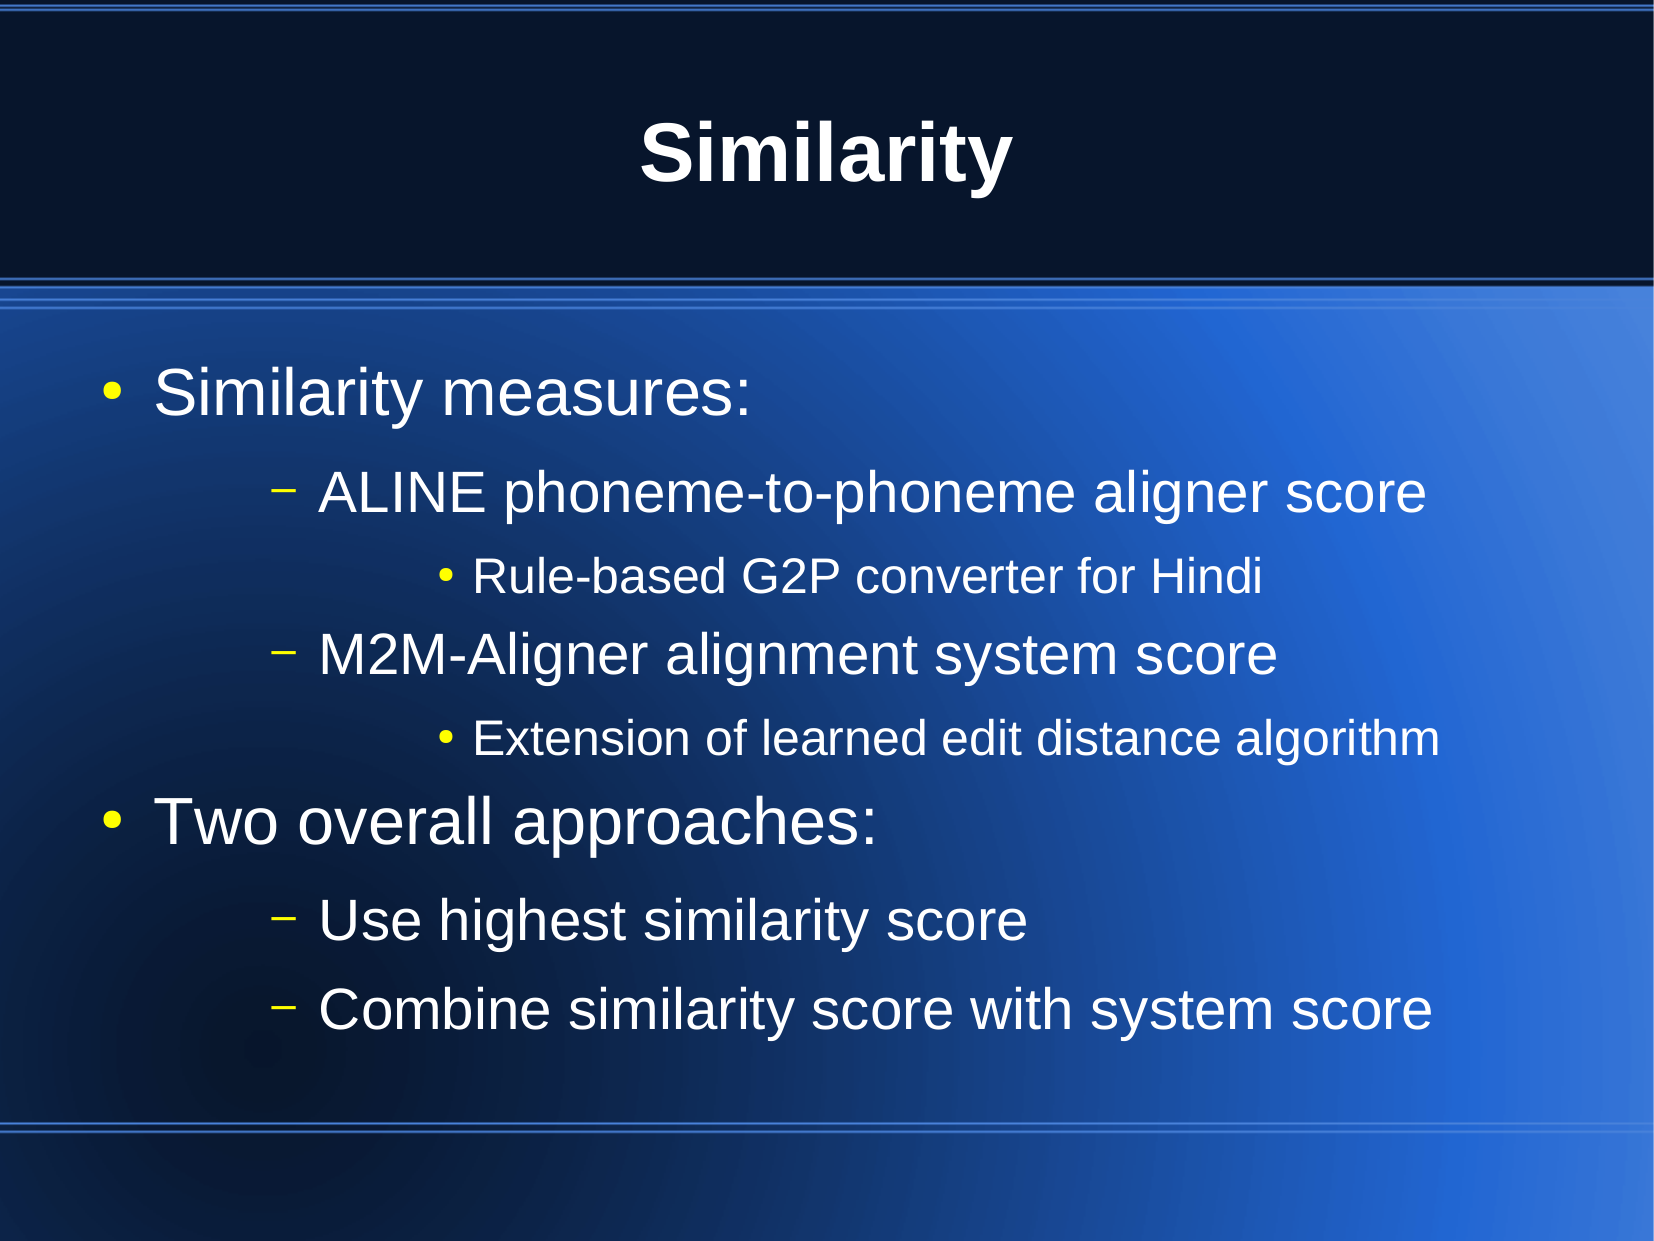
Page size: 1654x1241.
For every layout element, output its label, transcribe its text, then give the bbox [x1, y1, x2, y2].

picture [0, 0, 1654, 1241]
list Similarity measures: ALINE phoneme-to-phoneme aligner score Rule-based G2P converter for Hindi M2M-Aligner alignment system score Extension of learned edit distance algorithm Two overall approaches: Use highest similarity score Combine similarity score with system score [82, 355, 1571, 1159]
title Similarity [82, 56, 1571, 250]
